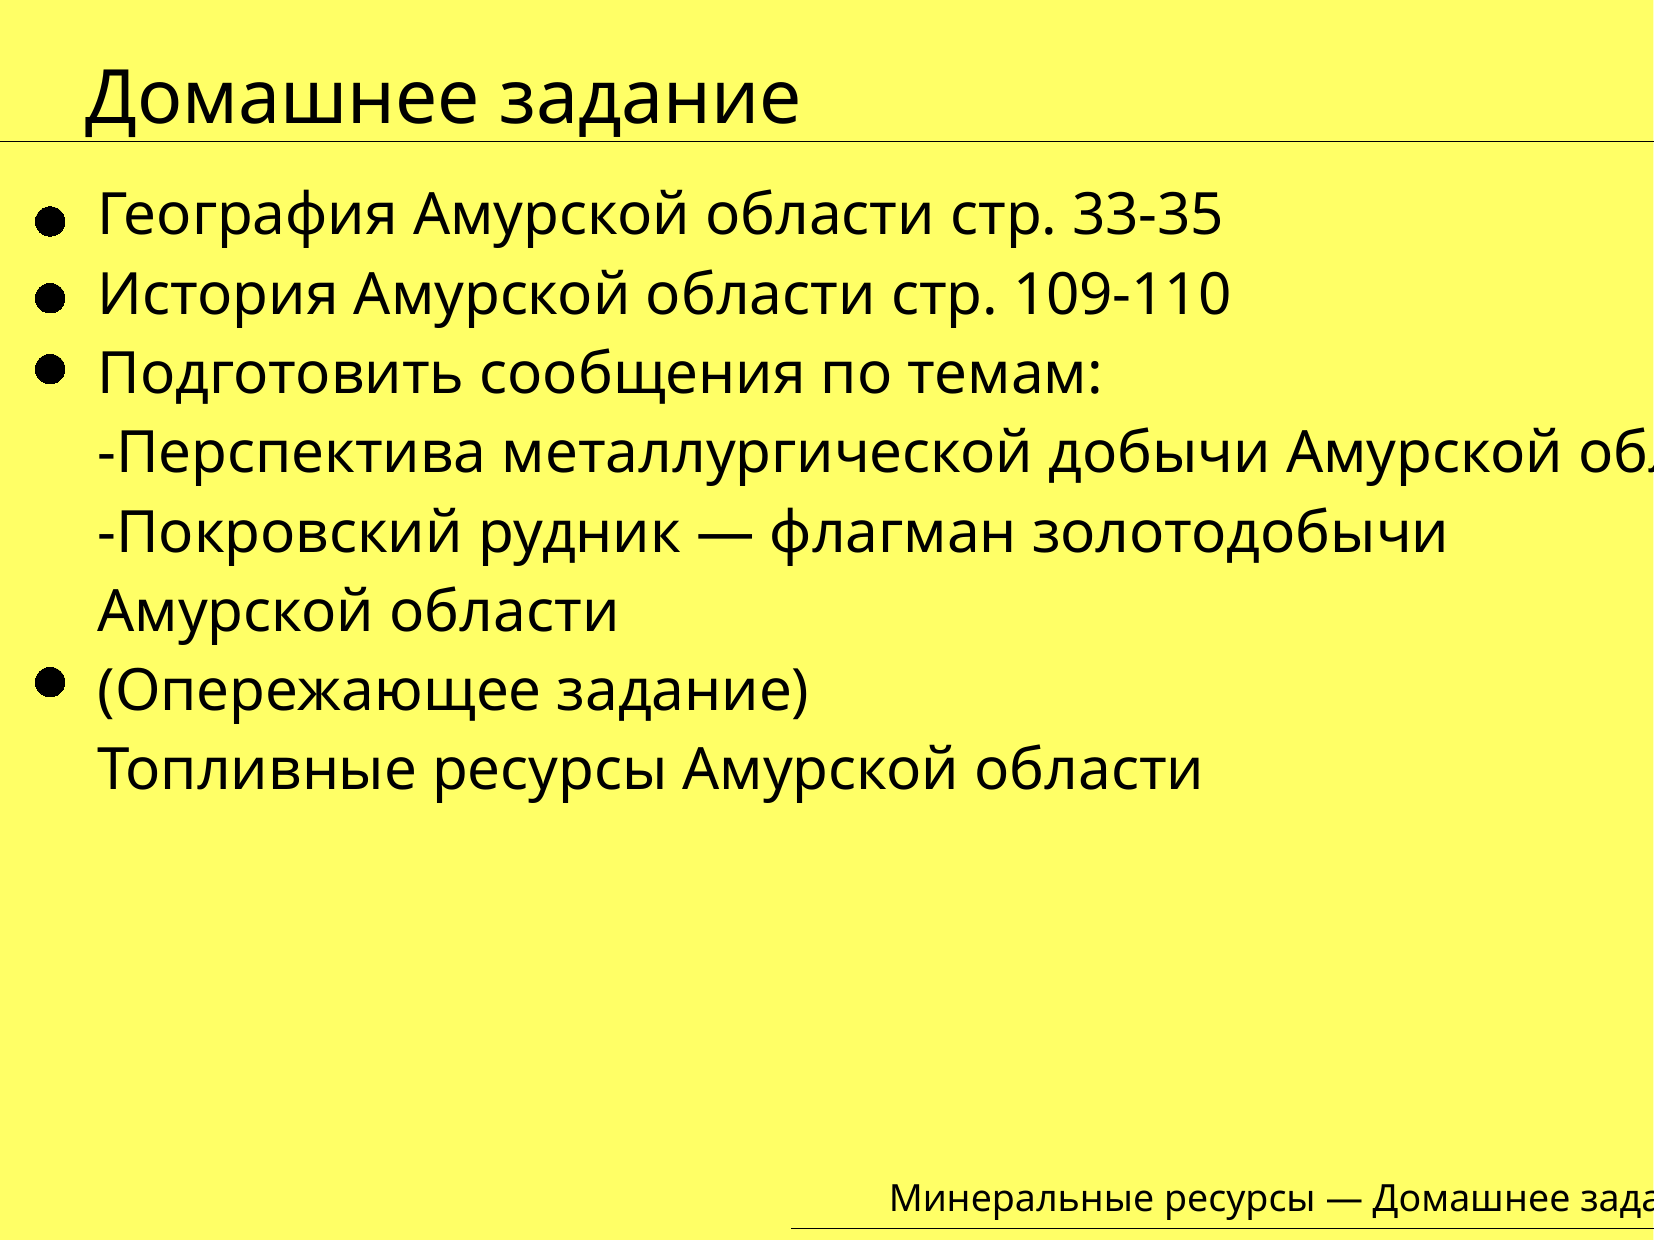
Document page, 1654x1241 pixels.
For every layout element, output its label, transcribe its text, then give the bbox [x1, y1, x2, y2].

text_box Минеральные ресурсы — Домашнее задание [874, 1163, 1654, 1229]
text_box Домашнее задание [70, 142, 737, 151]
text_box [35, 667, 65, 697]
text_box География Амурской области стр. 33-35 История Амурской области стр. 109-110 Подготовить сообщения по темам: -Перспектива металлургической добычи Амурской области -Покровский рудник — флагман золотодобычи Амурской области (Опережающее задание) Топливные ресурсы Амурской области [82, 165, 1629, 799]
text_box Домашнее задание [70, 35, 737, 141]
text_box [35, 354, 65, 384]
text_box [35, 206, 65, 237]
text_box [35, 283, 65, 313]
